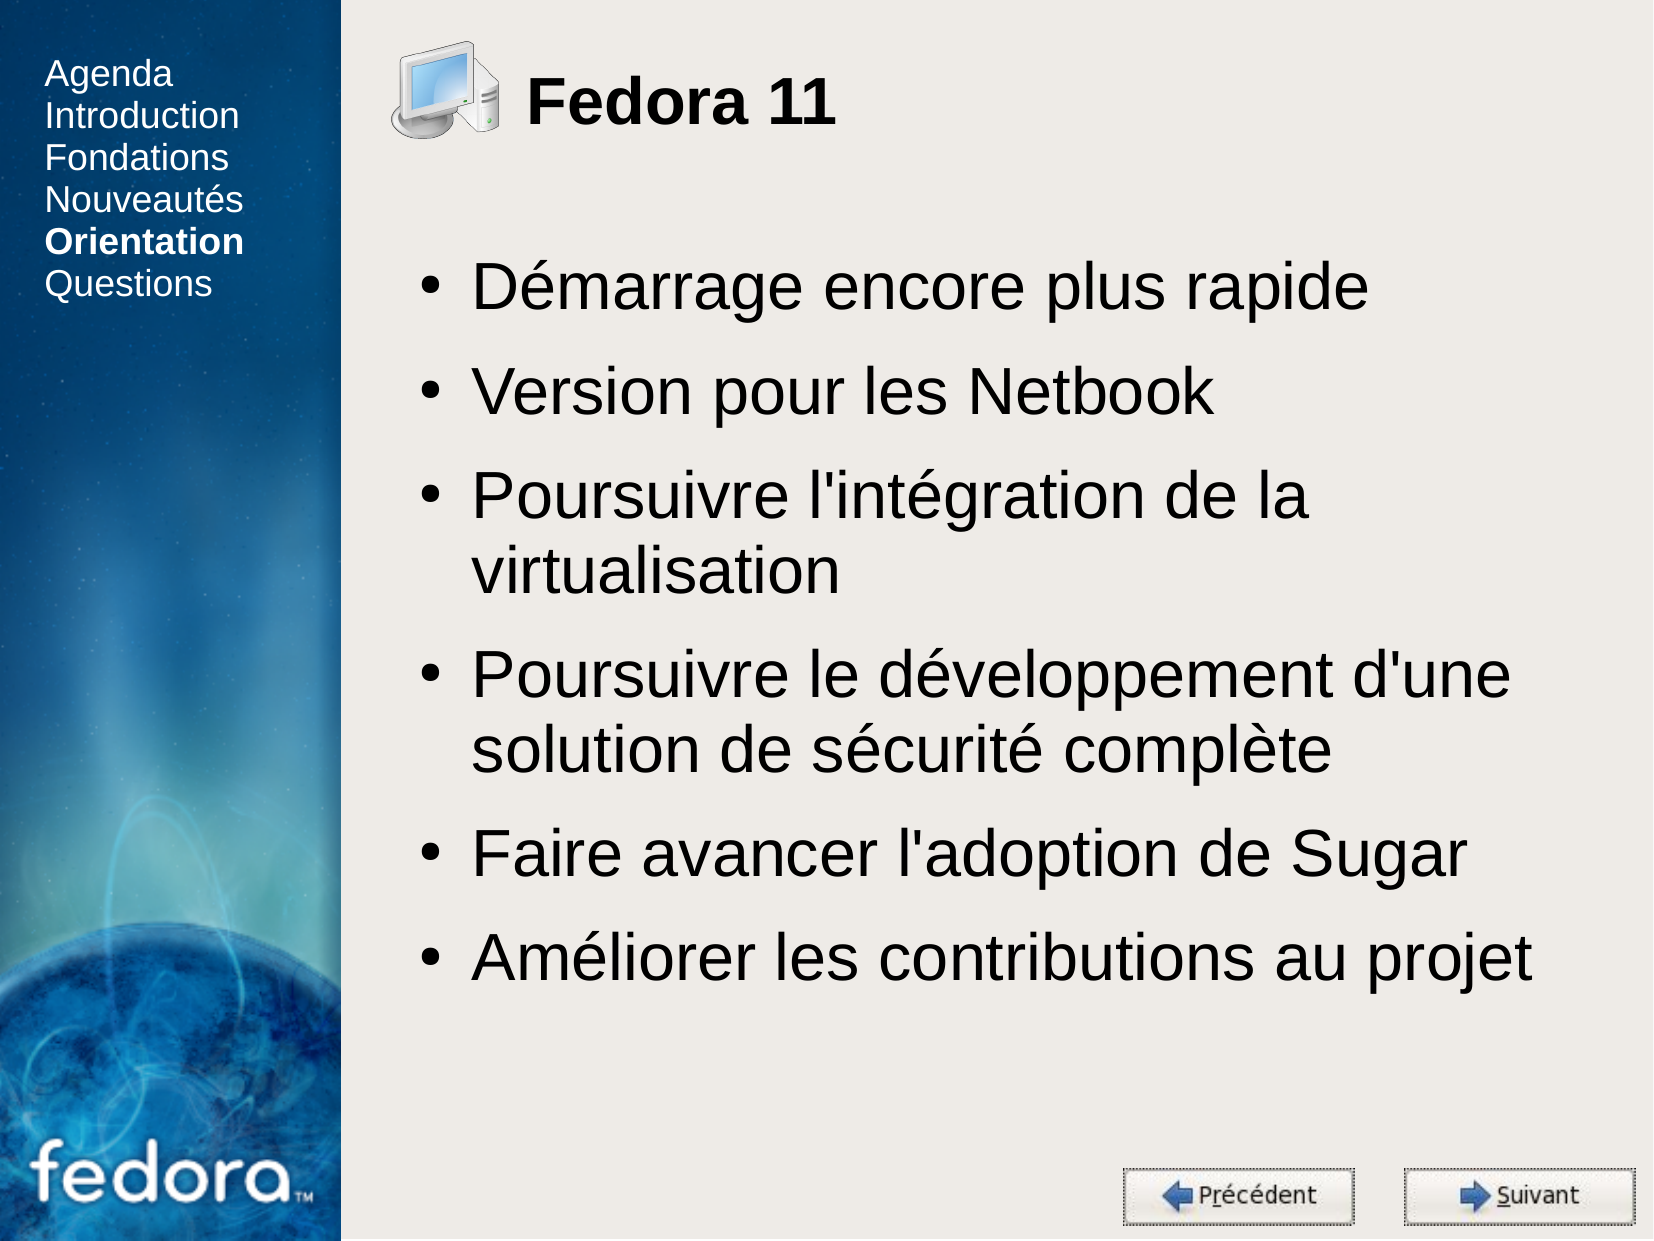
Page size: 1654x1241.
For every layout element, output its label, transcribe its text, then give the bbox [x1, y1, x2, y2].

text_box Fedora 11 [511, 56, 1316, 147]
picture [0, 0, 1654, 1241]
list Démarrage encore plus rapide Version pour les Netbook Poursuivre l'intégration de la virtualisation Poursuivre le développement d'une solution de sécurité complète Faire avancer l'adoption de Sugar Améliorer les contributions au projet [400, 249, 1617, 1189]
text_box Agenda Introduction Fondations Nouveautés Orientation Questions [29, 45, 327, 313]
